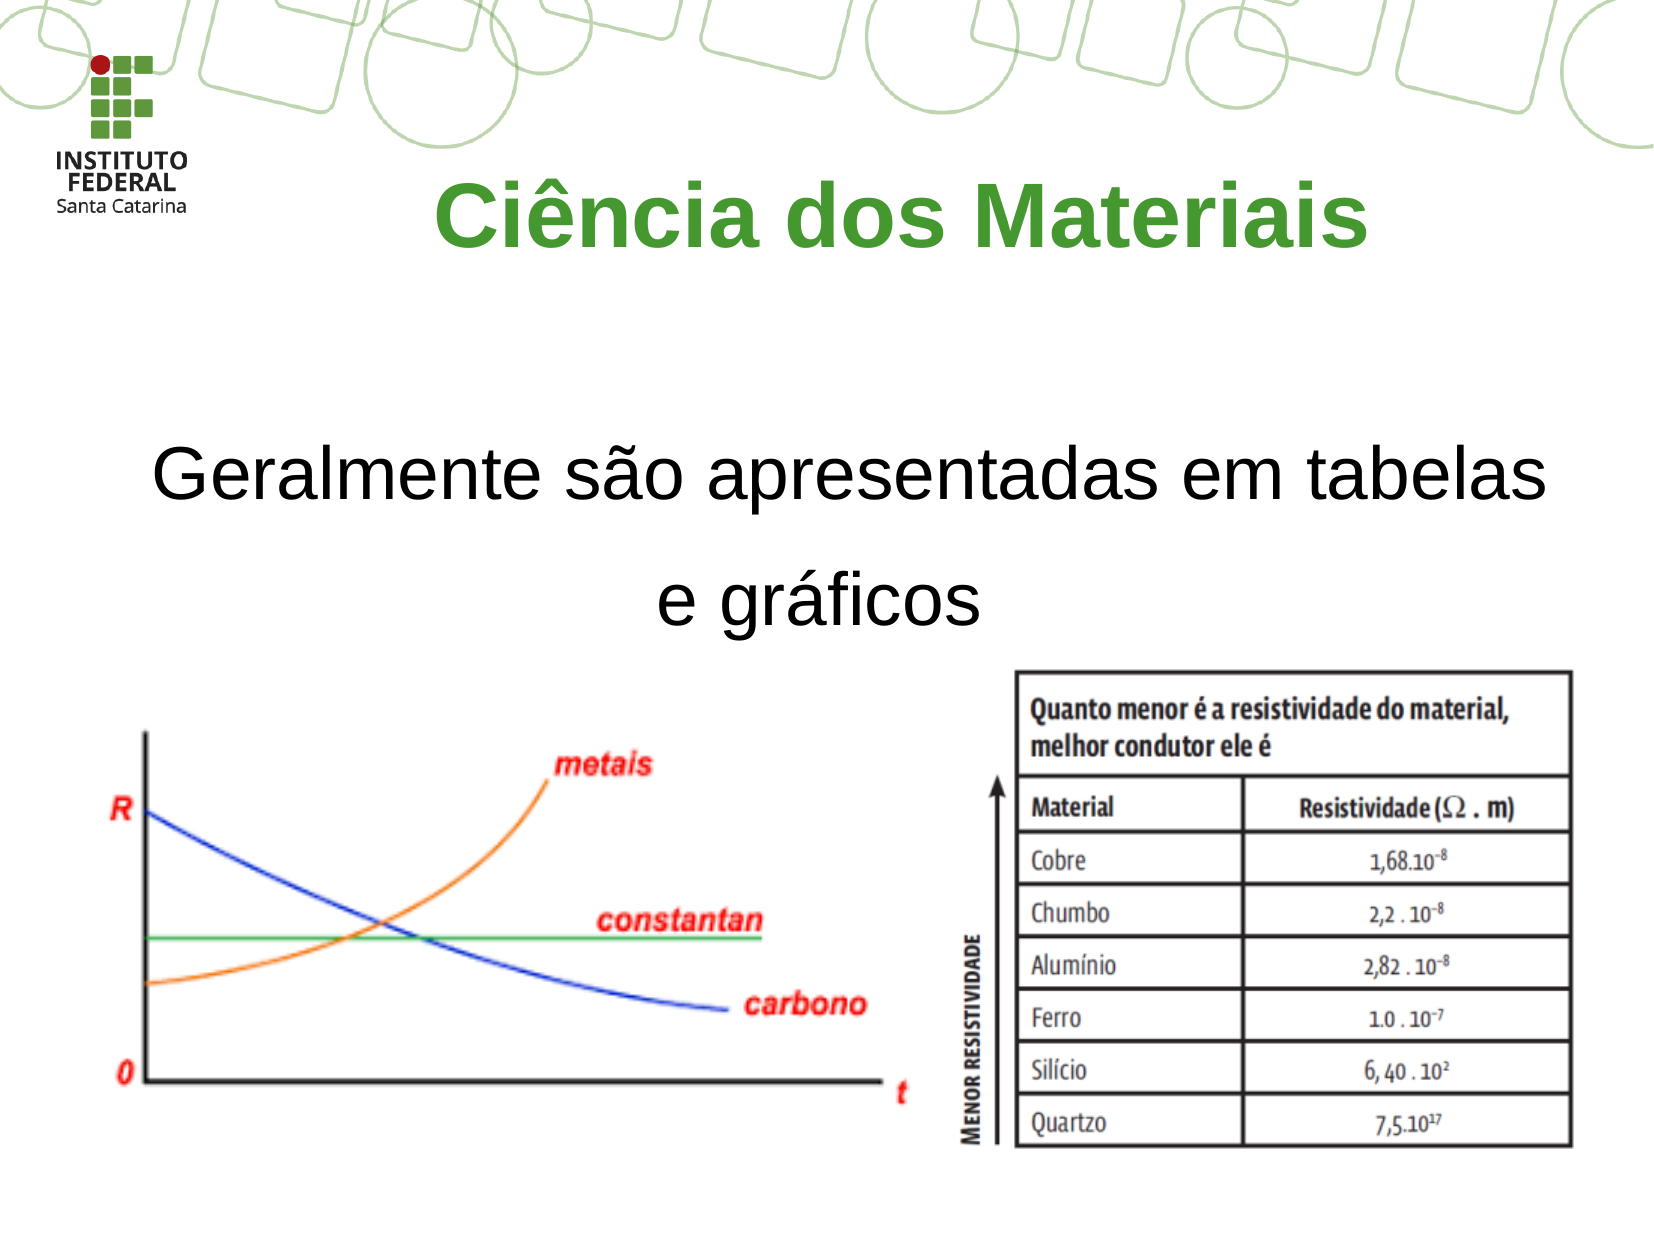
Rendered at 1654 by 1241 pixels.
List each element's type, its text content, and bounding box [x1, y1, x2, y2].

title Ciência dos Materiais [259, 111, 1571, 319]
picture [0, 0, 1654, 1169]
list Geralmente são apresentadas em tabelas e gráficos [59, 389, 1571, 1130]
